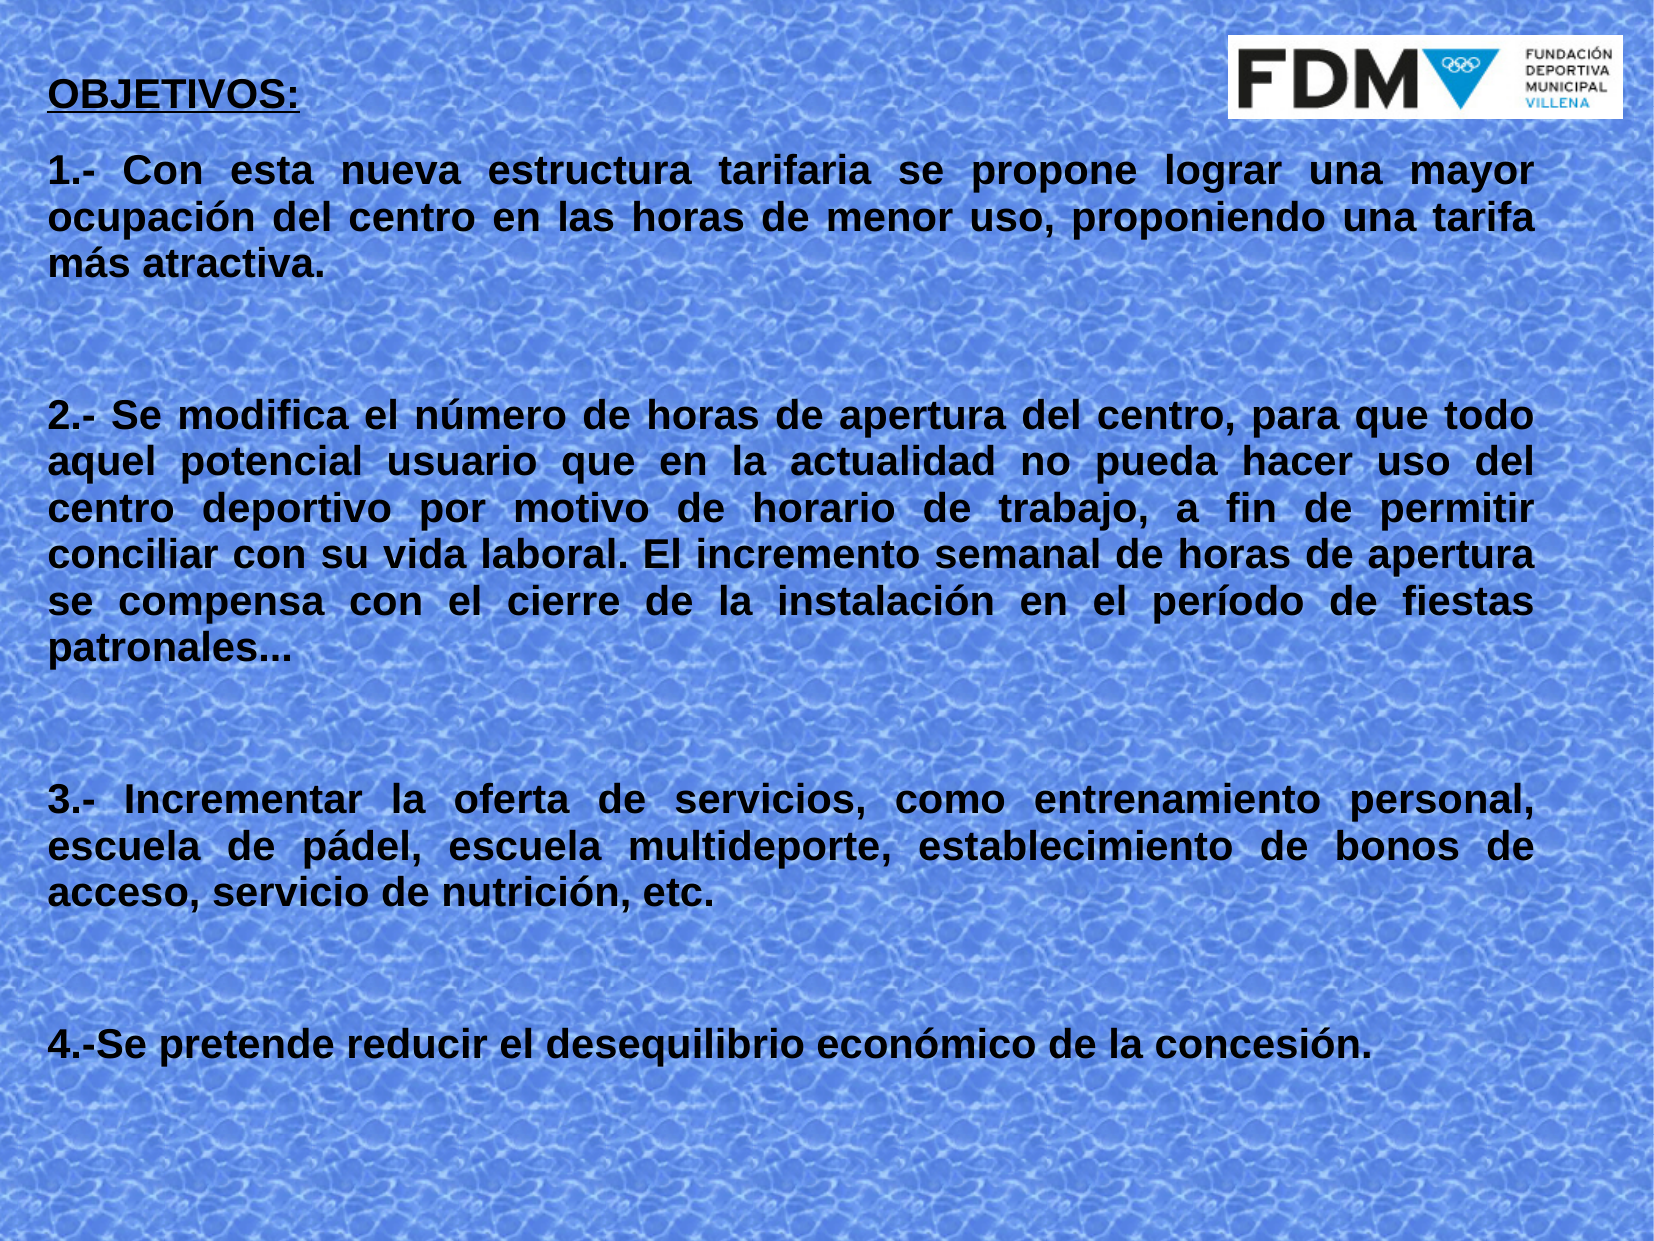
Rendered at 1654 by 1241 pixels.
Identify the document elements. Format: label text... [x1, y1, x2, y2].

picture [0, 0, 1654, 1241]
list OBJETIVOS: 1.- Con esta nueva estructura tarifaria se propone lograr una mayor ocupación del centro en las horas de menor uso, proponiendo una tarifa más atractiva. 2.- Se modifica el número de horas de apertura del centro, para que todo aquel potencial usuario que en la actualidad no pueda hacer uso del centro deportivo por motivo de horario de trabajo, a fin de permitir conciliar con su vida laboral. El incremento semanal de horas de apertura se compensa con el cierre de la instalación en el período de fiestas patronales... 3.- Incrementar la oferta de servicios, como entrenamiento personal, escuela de pádel, escuela multideporte, establecimiento de bonos de acceso, servicio de nutrición, etc. 4.-Se pretende reducir el desequilibrio económico de la concesión. [47, 70, 1536, 1182]
